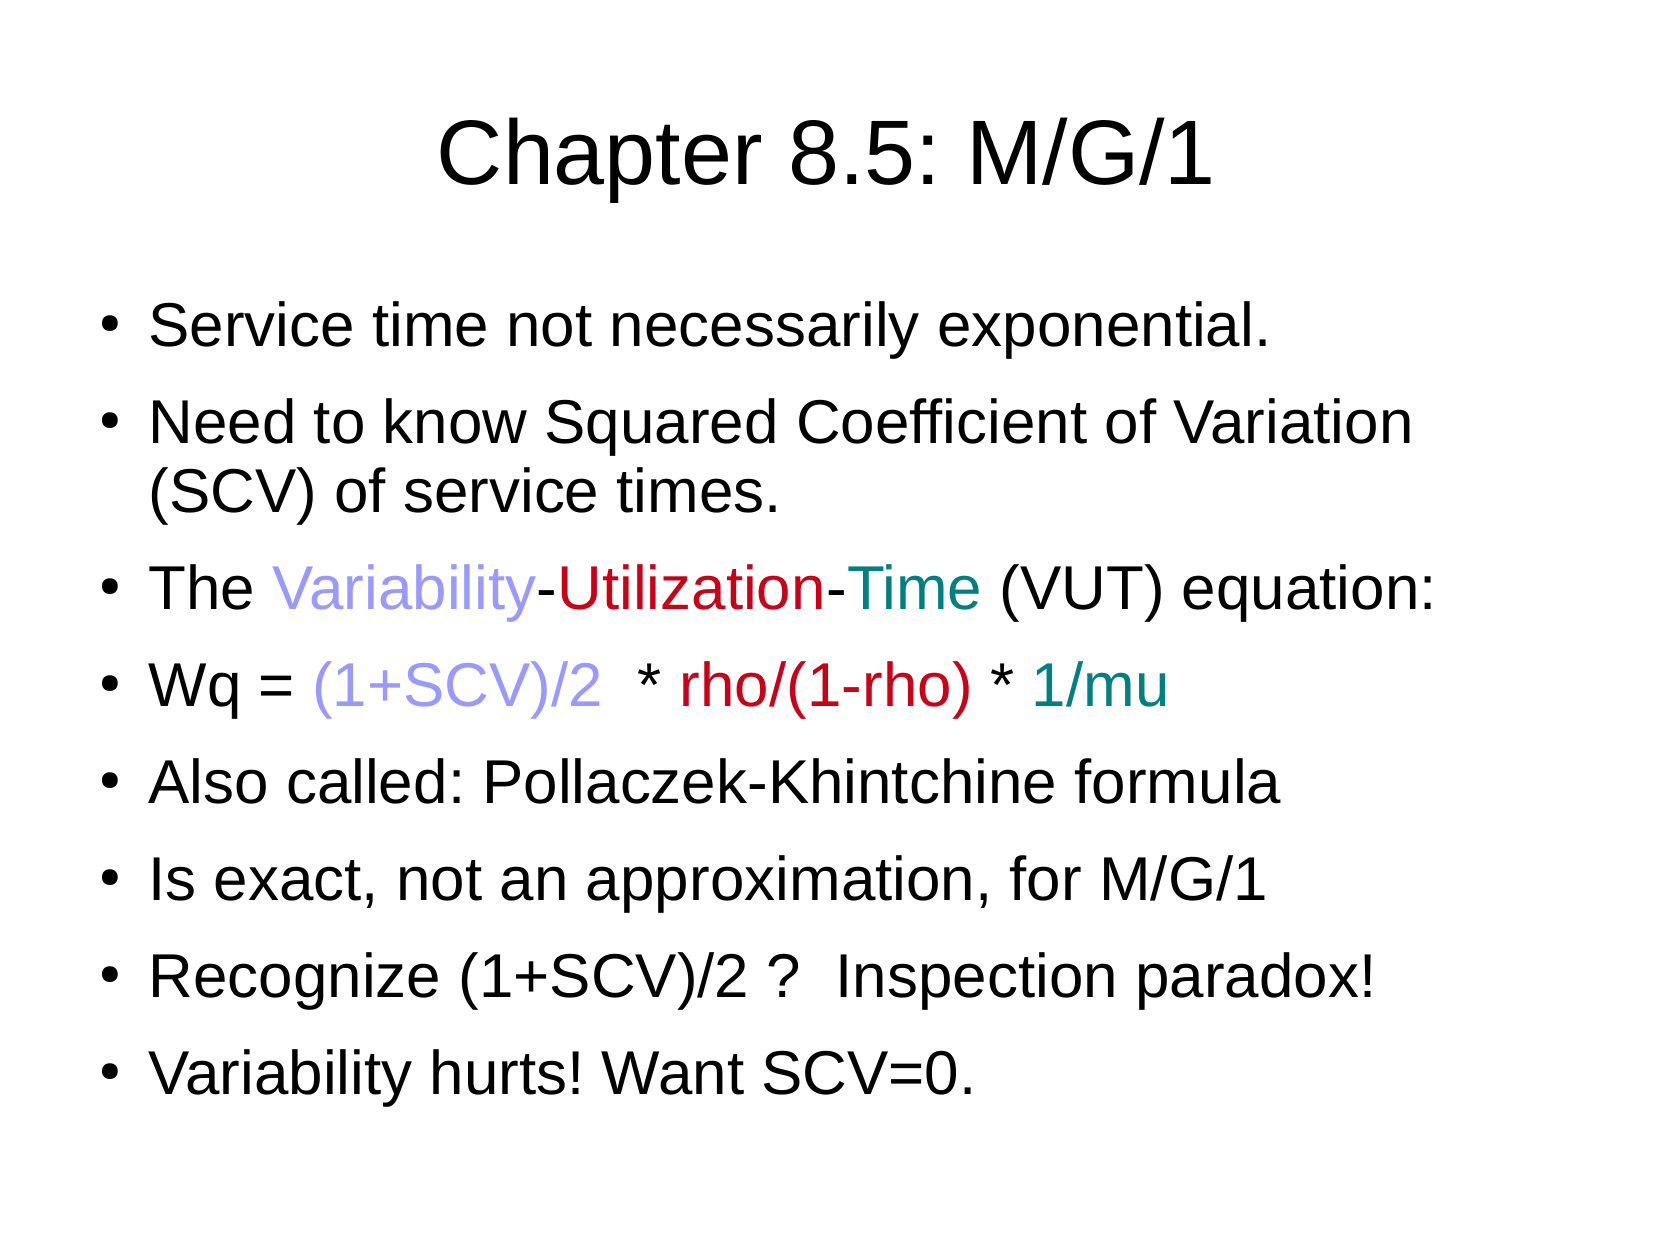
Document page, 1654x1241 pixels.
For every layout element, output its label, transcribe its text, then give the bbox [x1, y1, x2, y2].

list Service time not necessarily exponential. Need to know Squared Coefficient of Variation (SCV) of service times. The Variability-Utilization-Time (VUT) equation: Wq = (1+SCV)/2 * rho/(1-rho) * 1/mu Also called: Pollaczek-Khintchine formula Is exact, not an approximation, for M/G/1 Recognize (1+SCV)/2 ? Inspection paradox! Variability hurts! Want SCV=0. [82, 290, 1571, 1109]
title Chapter 8.5: M/G/1 [82, 56, 1571, 250]
